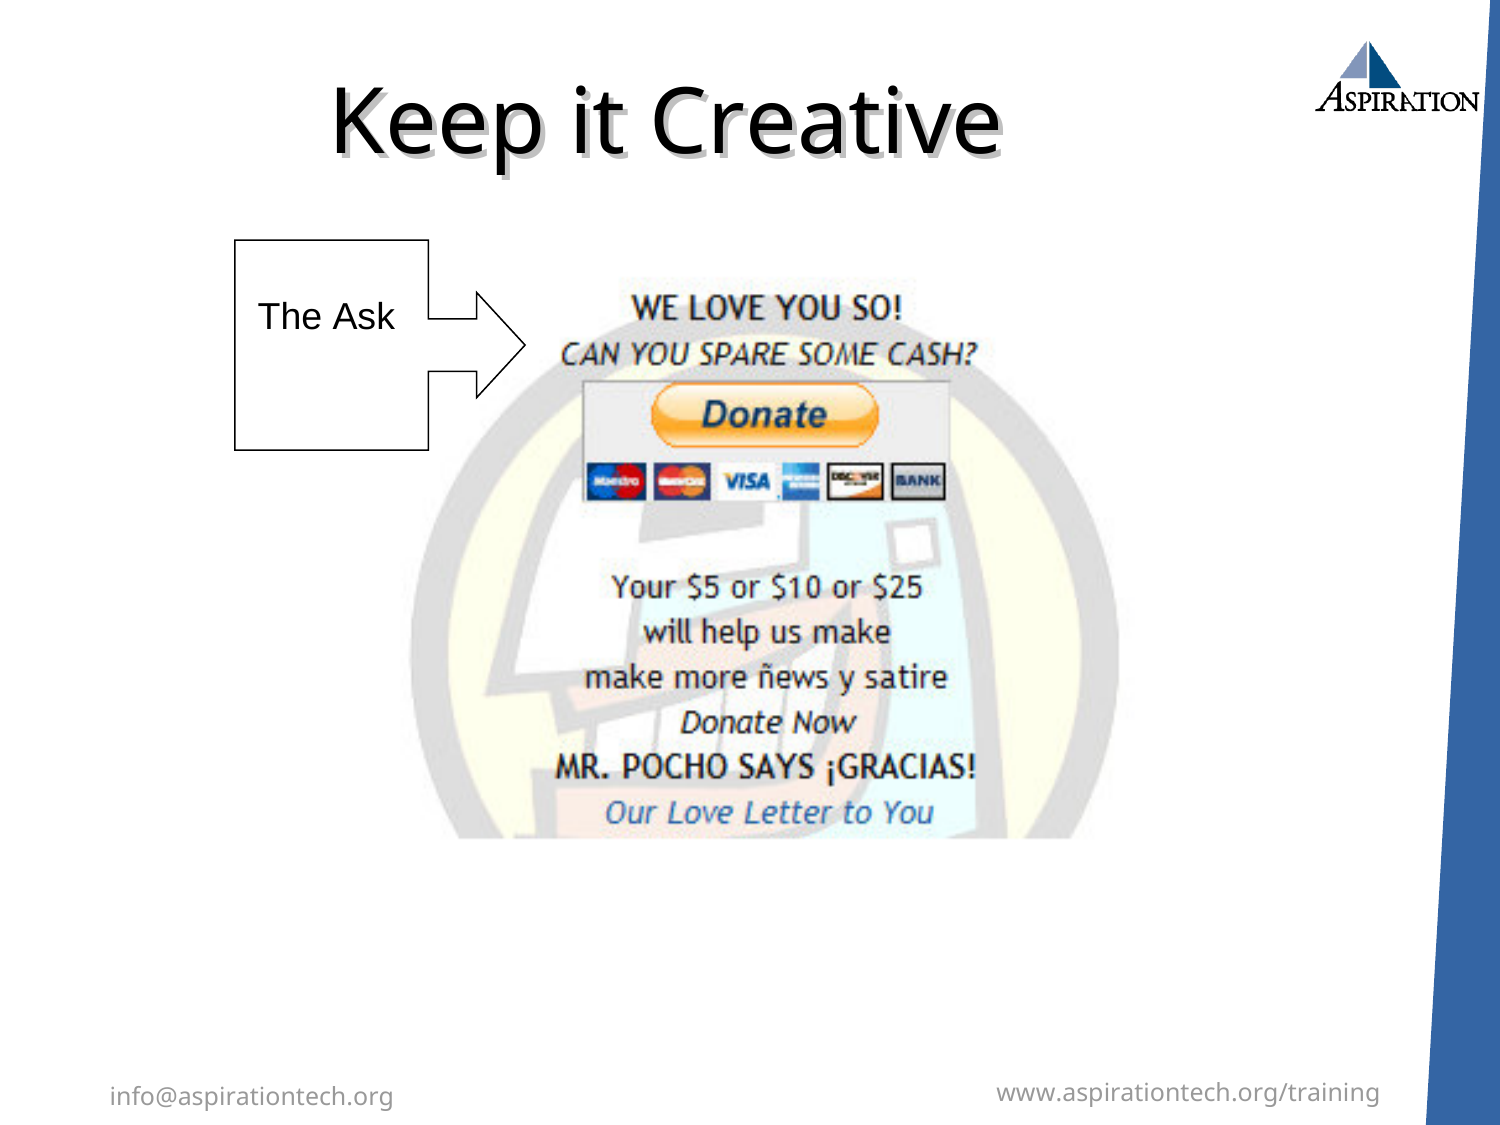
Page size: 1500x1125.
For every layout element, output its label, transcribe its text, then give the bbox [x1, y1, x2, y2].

text_box The Ask [234, 240, 526, 451]
title Keep it Creative [49, 19, 1284, 206]
picture [323, 238, 1174, 892]
picture [1315, 41, 1480, 120]
